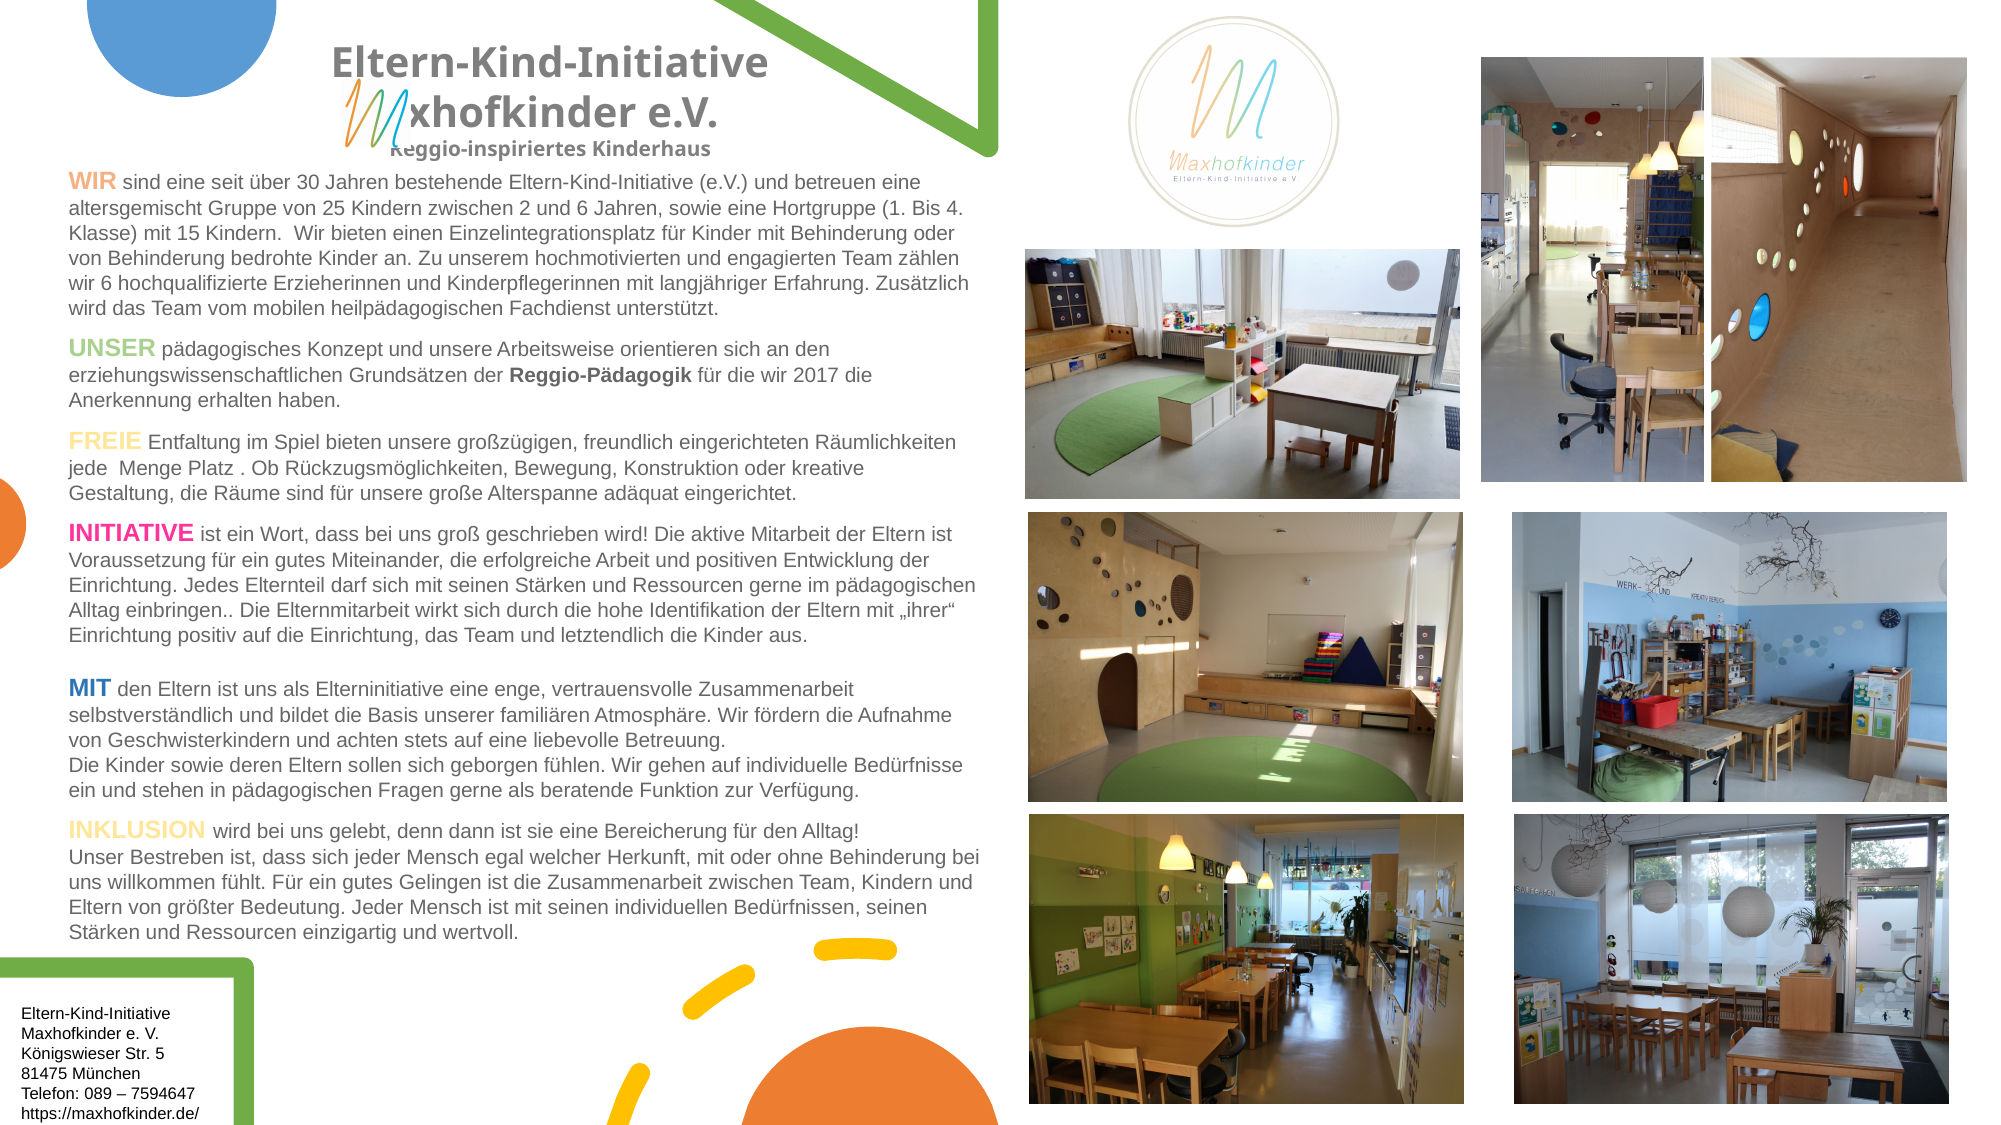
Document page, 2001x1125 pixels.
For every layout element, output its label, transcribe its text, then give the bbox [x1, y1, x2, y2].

picture [1514, 814, 1949, 1104]
picture [1119, 7, 1348, 236]
text_box WIR sind eine seit über 30 Jahren bestehende Eltern-Kind-Initiative (e.V.) und betreuen eine altersgemischt Gruppe von 25 Kindern zwischen 2 und 6 Jahren, sowie eine Hortgruppe (1. Bis 4. Klasse) mit 15 Kindern. Wir bieten einen Einzelintegrationsplatz für Kinder mit Behinderung oder von Behinderung bedrohte Kinder an. Zu unserem hochmotivierten und engagierten Team zählen wir 6 hochqualifizierte Erzieherinnen und Kinderpflegerinnen mit langjähriger Erfahrung. Zusätzlich wird das Team vom mobilen heilpädagogischen Fachdienst unterstützt. UNSER pädagogisches Konzept und unsere Arbeitsweise orientieren sich an den erziehungswissenschaftlichen Grundsätzen der Reggio-Pädagogik für die wir 2017 die Anerkennung erhalten haben. FREIE Entfaltung im Spiel bieten unsere großzügigen, freundlich eingerichteten Räumlichkeiten jede Menge Platz . Ob Rückzugsmöglichkeiten, Bewegung, Konstruktion oder kreative Gestaltung, die Räume sind für unsere große Alterspanne adäquat eingerichtet. INITIATIVE ist ein Wort, dass bei uns groß geschrieben wird! Die aktive Mitarbeit der Eltern ist Voraussetzung für ein gutes Miteinander, die erfolgreiche Arbeit und positiven Entwicklung der Einrichtung. Jedes Elternteil darf sich mit seinen Stärken und Ressourcen gerne im pädagogischen Alltag einbringen.. Die Elternmitarbeit wirkt sich durch die hohe Identifikation der Eltern mit „ihrer“ Einrichtung positiv auf die Einrichtung, das Team und letztendlich die Kinder aus. MIT den Eltern ist uns als Elterninitiative eine enge, vertrauensvolle Zusammenarbeit selbstverständlich und bildet die Basis unserer familiären Atmosphäre. Wir fördern die Aufnahme von Geschwisterkindern und achten stets auf eine liebevolle Betreuung. Die Kinder sowie deren Eltern sollen sich geborgen fühlen. Wir gehen auf individuelle Bedürfnisse ein und stehen in pädagogischen Fragen gerne als beratende Funktion zur Verfügung. INKLUSION wird bei uns gelebt, denn dann ist sie eine Bereicherung für den Alltag! Unser Bestreben ist, dass sich jeder Mensch egal welcher Herkunft, mit oder ohne Behinderung bei uns willkommen fühlt. Für ein gutes Gelingen ist die Zusammenarbeit zwischen Team, Kindern und Eltern von größter Bedeutung. Jeder Mensch ist mit seinen individuellen Bedürfnissen, seinen Stärken und Ressourcen einzigartig und wertvoll. [53, 157, 999, 1125]
picture [1711, 57, 1967, 482]
text_box Eltern-Kind-Initiative axhofkinder e.V. Reggio-inspiriertes Kinderhaus [254, 28, 846, 168]
picture [341, 78, 411, 148]
picture [1028, 512, 1463, 802]
picture [1025, 249, 1460, 499]
picture [1481, 57, 1704, 482]
text_box Eltern-Kind-Initiative Maxhofkinder e. V. Königswieser Str. 5 81475 München Telefon: 089 – 7594647 https://maxhofkinder.de/ [6, 995, 261, 1125]
text_box [0, 0, 2000, 1125]
picture [1029, 814, 1464, 1104]
picture [1512, 512, 1947, 802]
